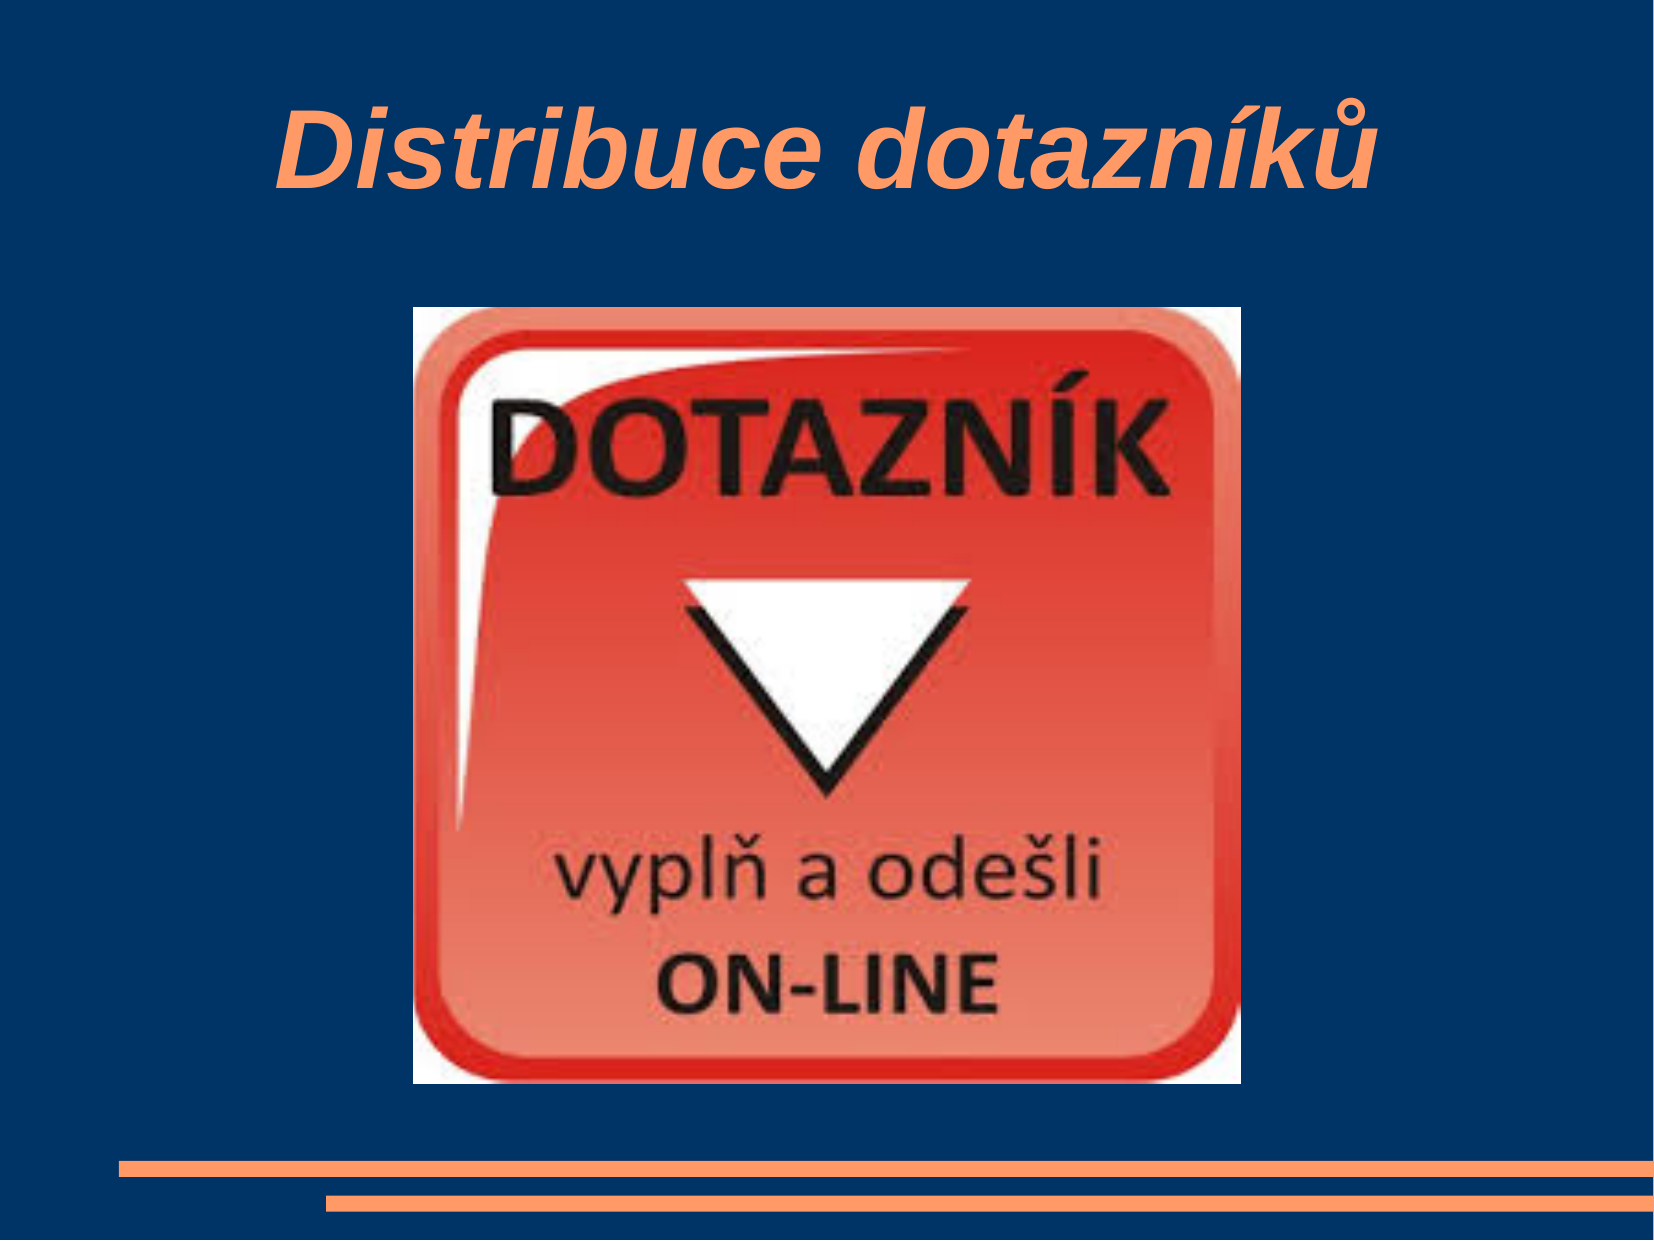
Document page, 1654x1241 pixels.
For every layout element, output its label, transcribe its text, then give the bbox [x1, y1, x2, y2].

picture [413, 307, 1241, 1084]
title Distribuce dotazníků [121, 46, 1534, 254]
